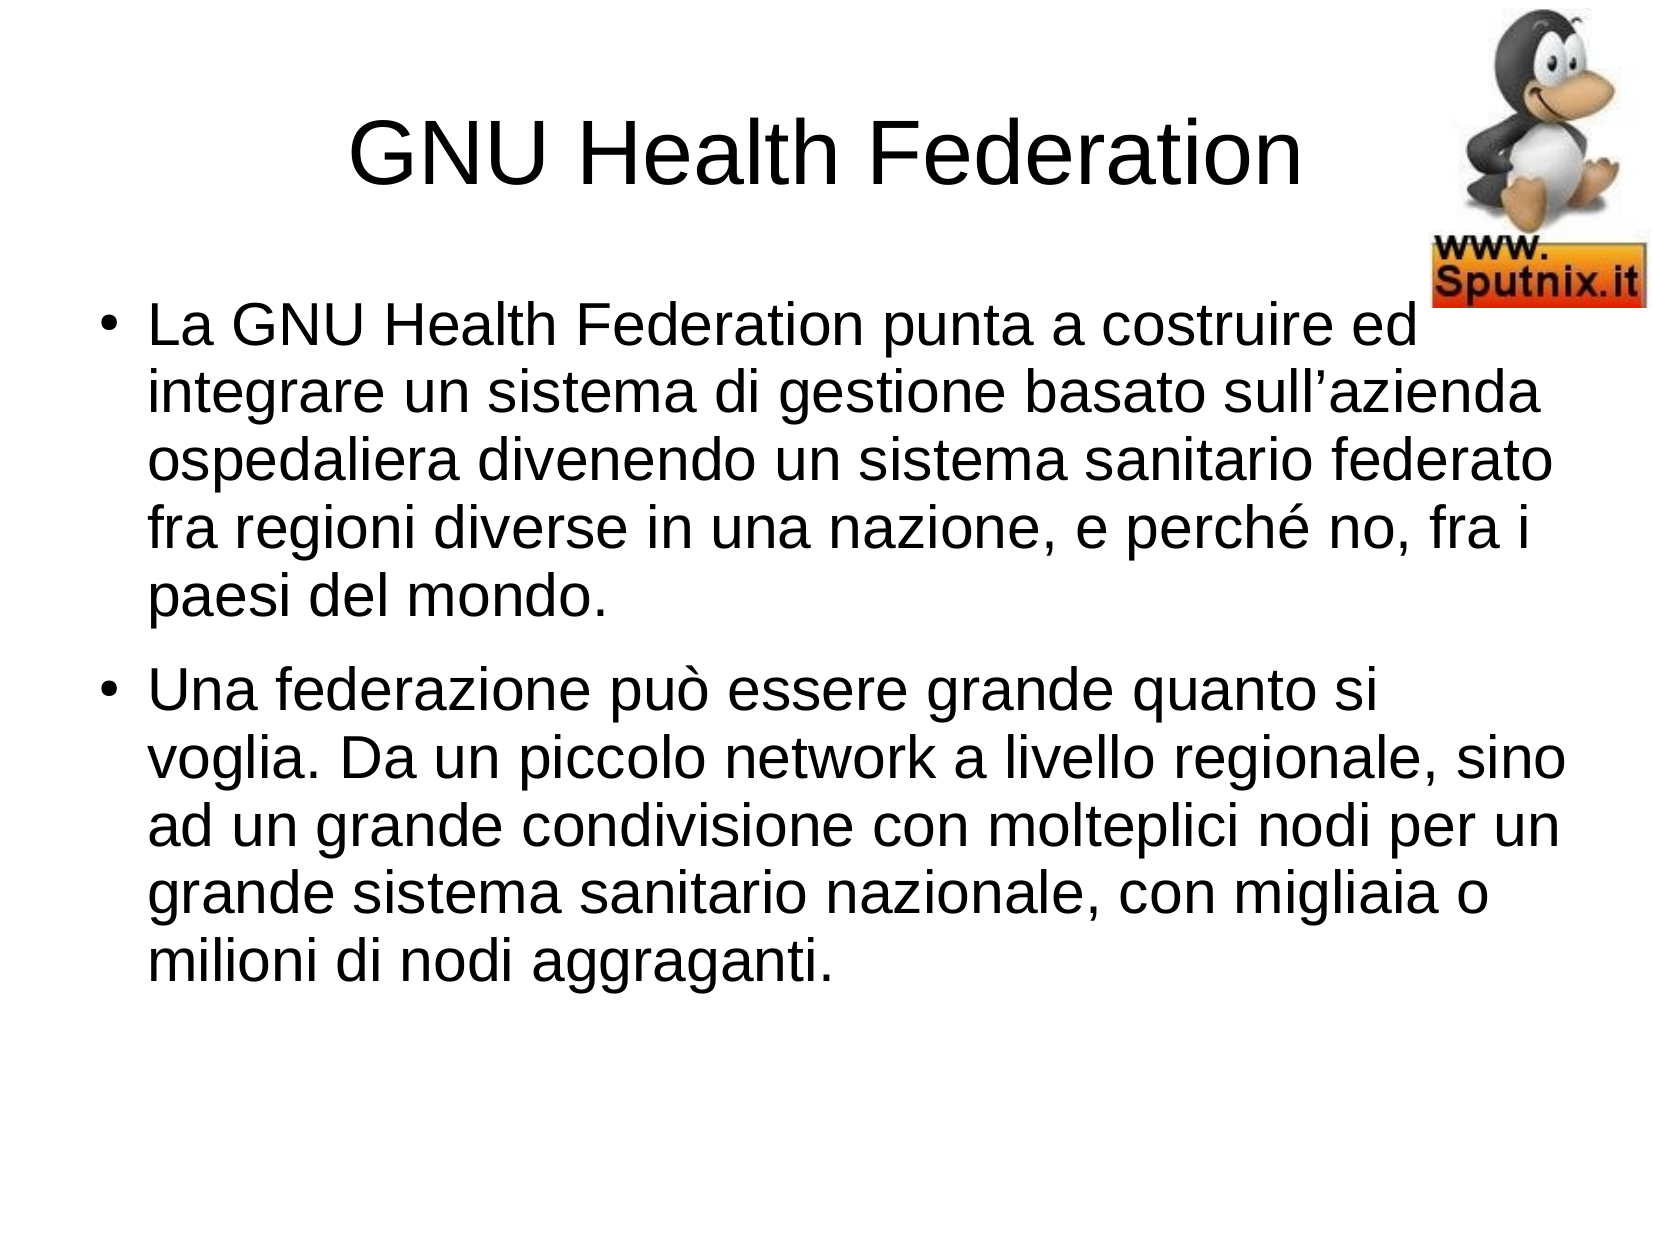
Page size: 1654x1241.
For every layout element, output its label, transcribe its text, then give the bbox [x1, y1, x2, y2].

picture [1429, 8, 1651, 308]
title GNU Health Federation [82, 49, 1429, 257]
list La GNU Health Federation punta a costruire ed integrare un sistema di gestione basato sull’azienda ospedaliera divenendo un sistema sanitario federato fra regioni diverse in una nazione, e perché no, fra i paesi del mondo. Una federazione può essere grande quanto si voglia. Da un piccolo network a livello regionale, sino ad un grande condivisione con molteplici nodi per un grande sistema sanitario nazionale, con migliaia o milioni di nodi aggraganti. [82, 290, 1571, 1010]
